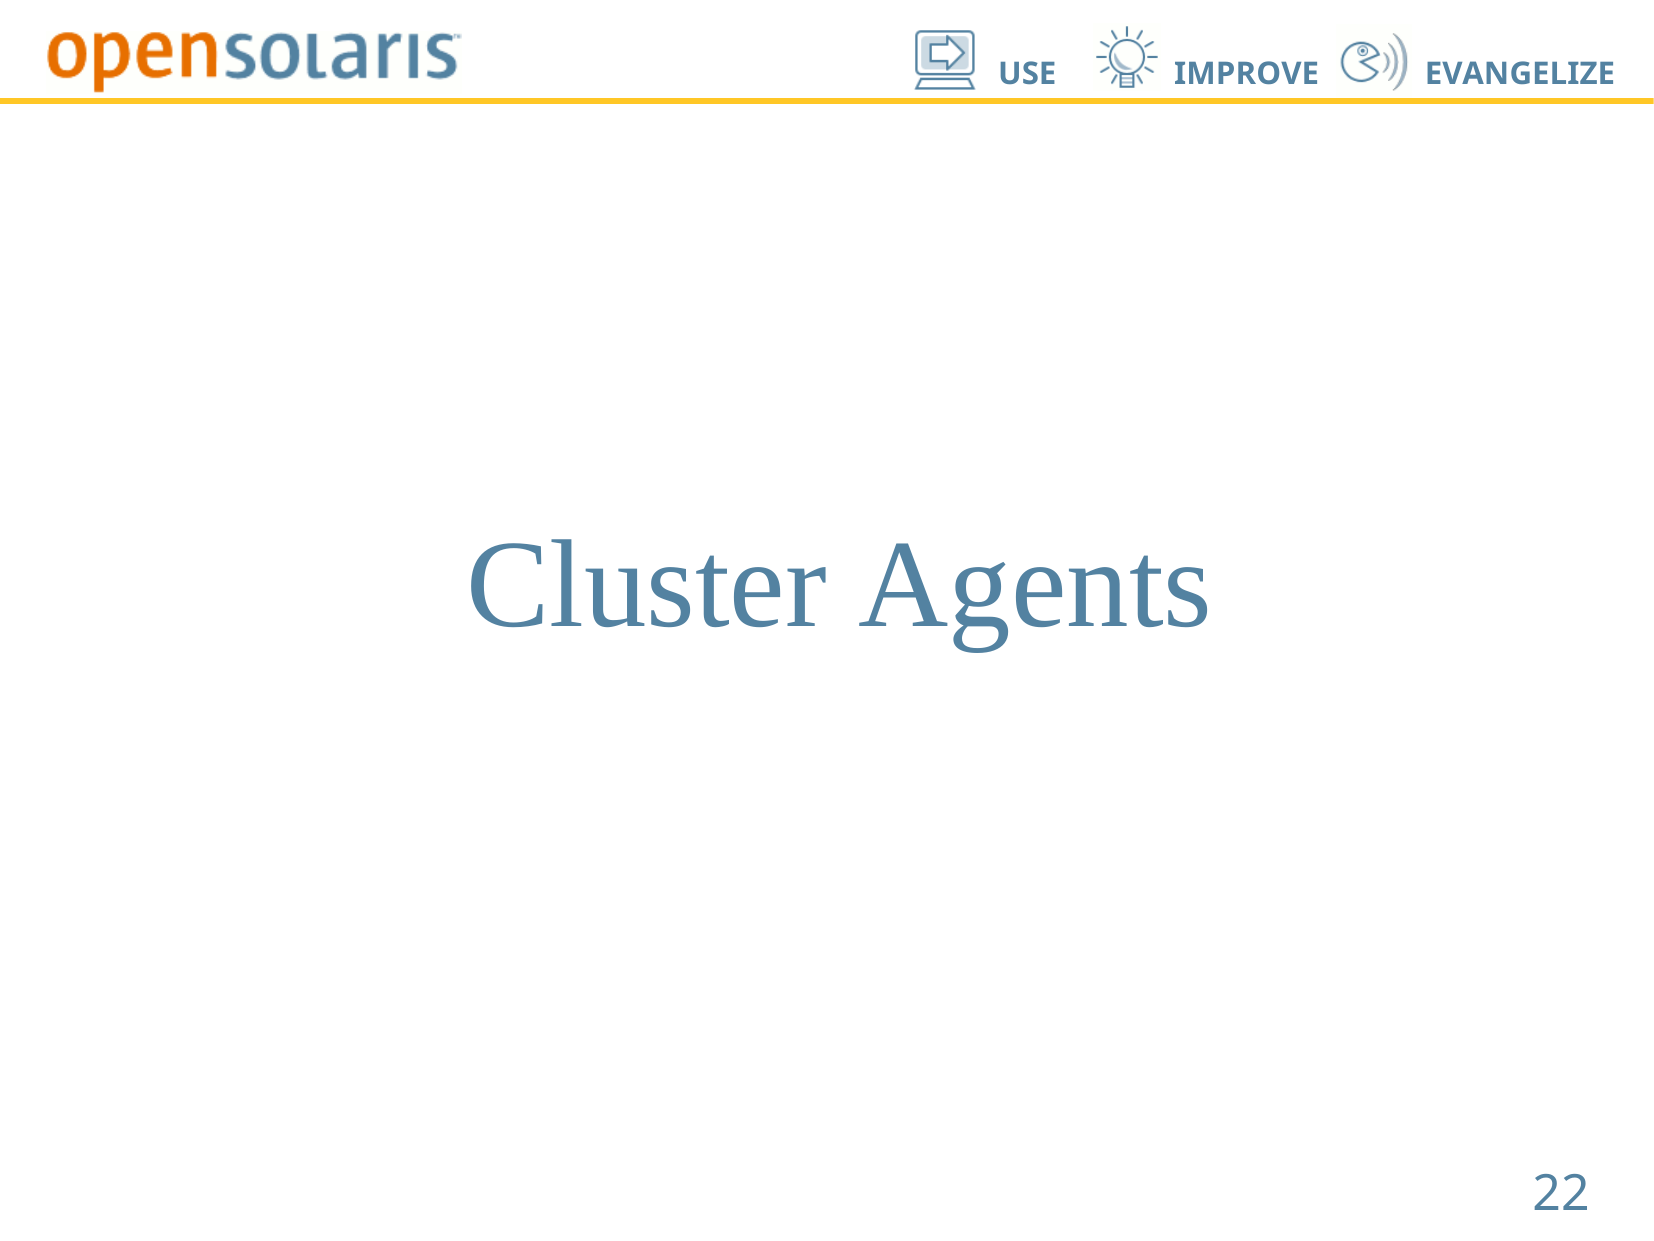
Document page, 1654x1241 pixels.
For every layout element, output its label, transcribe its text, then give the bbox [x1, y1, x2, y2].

picture [46, 31, 462, 94]
text_box Cluster Agents [25, 363, 1654, 807]
picture [1336, 24, 1412, 98]
picture [907, 22, 983, 98]
picture [1093, 23, 1161, 91]
